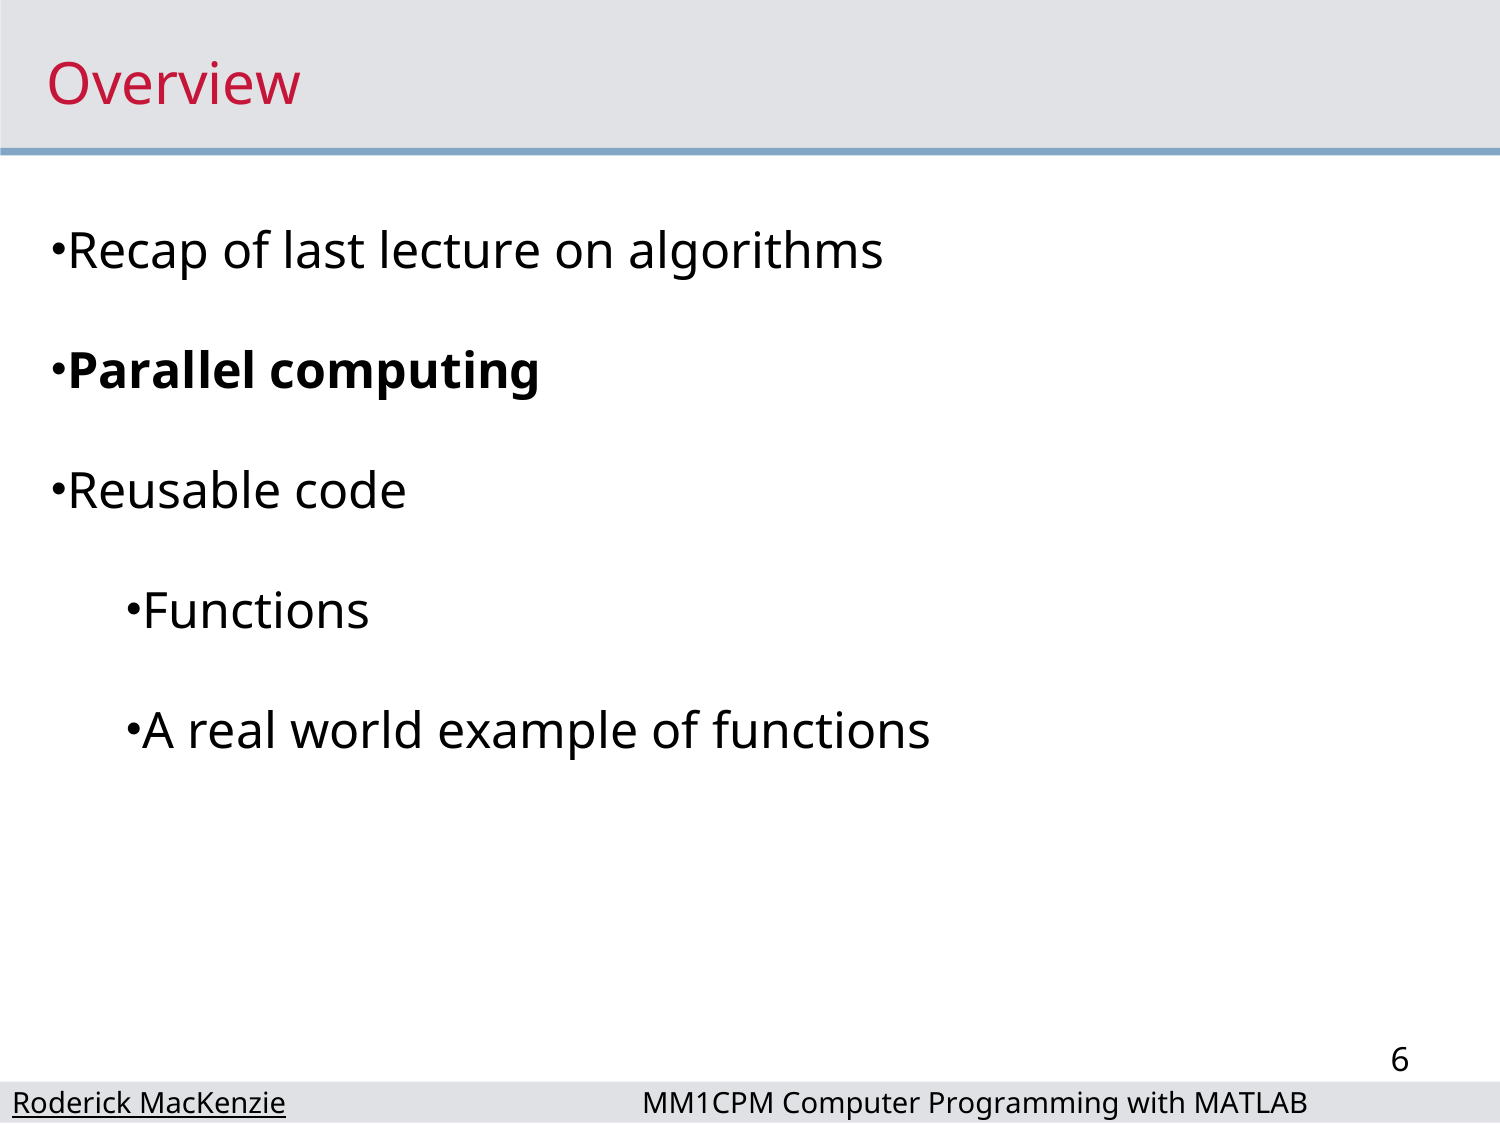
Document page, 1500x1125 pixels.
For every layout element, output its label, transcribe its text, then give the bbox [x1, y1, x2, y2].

title Overview [31, 29, 1142, 135]
text_box Recap of last lecture on algorithms Parallel computing Reusable code Functions A real world example of functions [35, 211, 1500, 767]
text_box <number> [1375, 1030, 1500, 1101]
